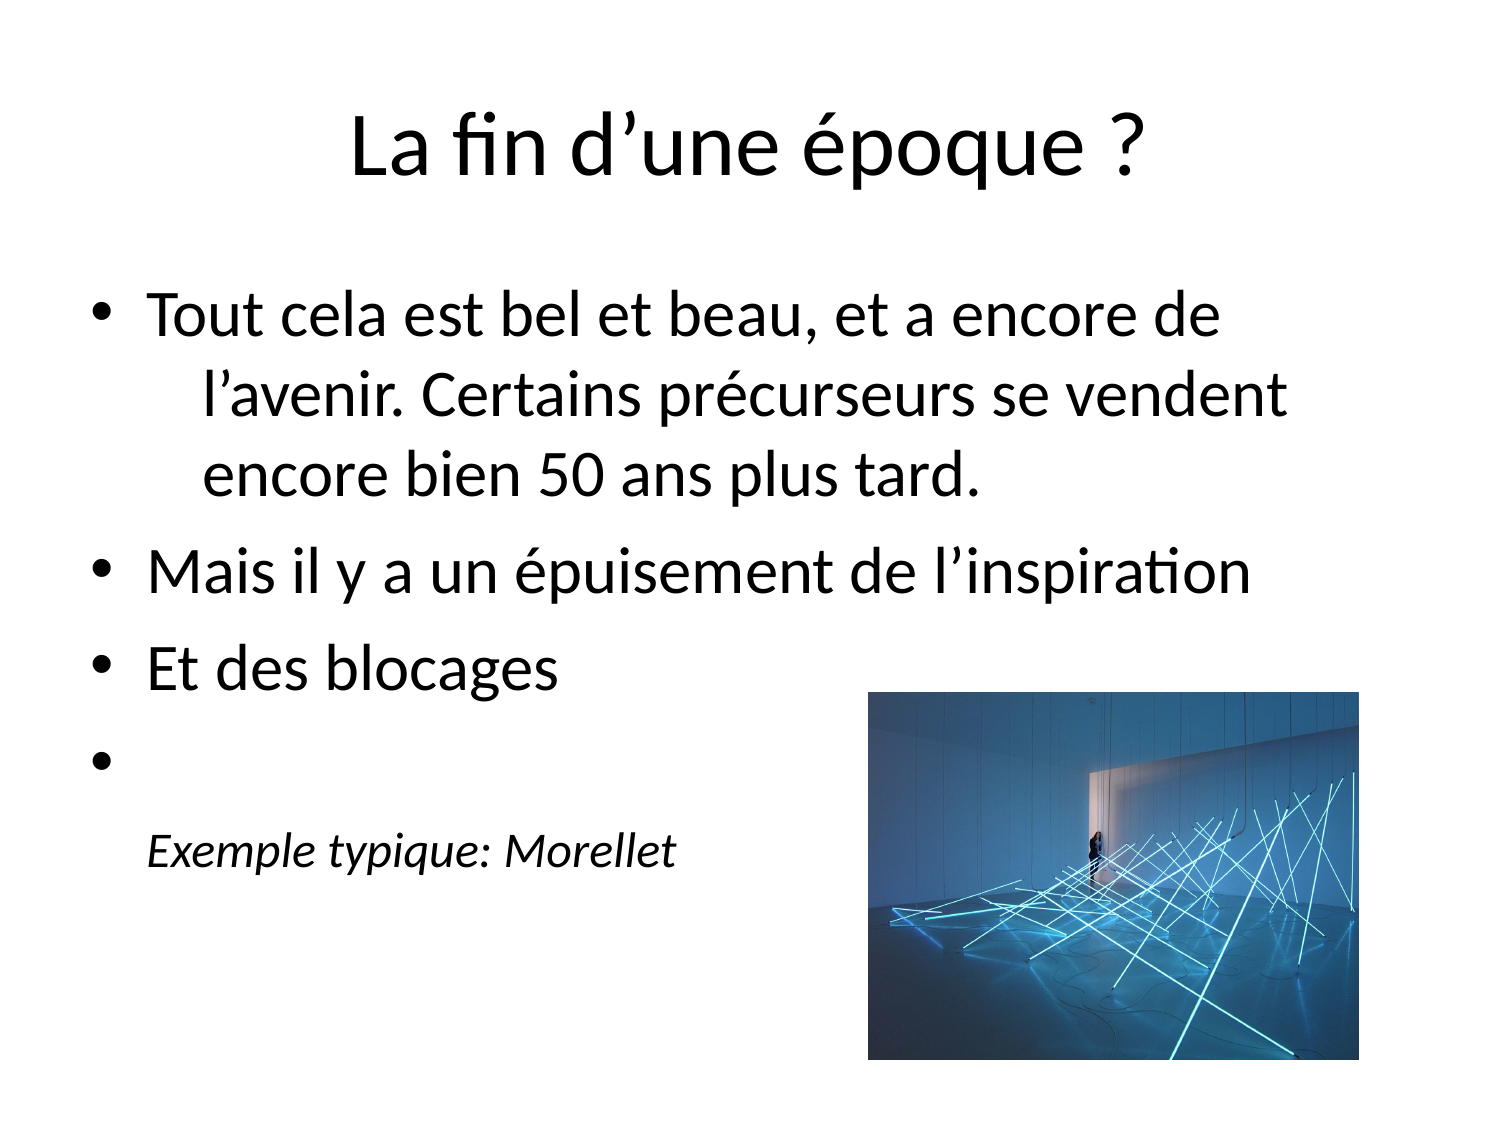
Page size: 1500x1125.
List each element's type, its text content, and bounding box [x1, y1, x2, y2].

title La fin d’une époque ? [75, 45, 1426, 233]
list Tout cela est bel et beau, et a encore de l’avenir. Certains précurseurs se vendent encore bien 50 ans plus tard. Mais il y a un épuisement de l’inspiration Et des blocages Exemple typique: Morellet [75, 262, 1426, 1005]
picture [868, 692, 1359, 1061]
